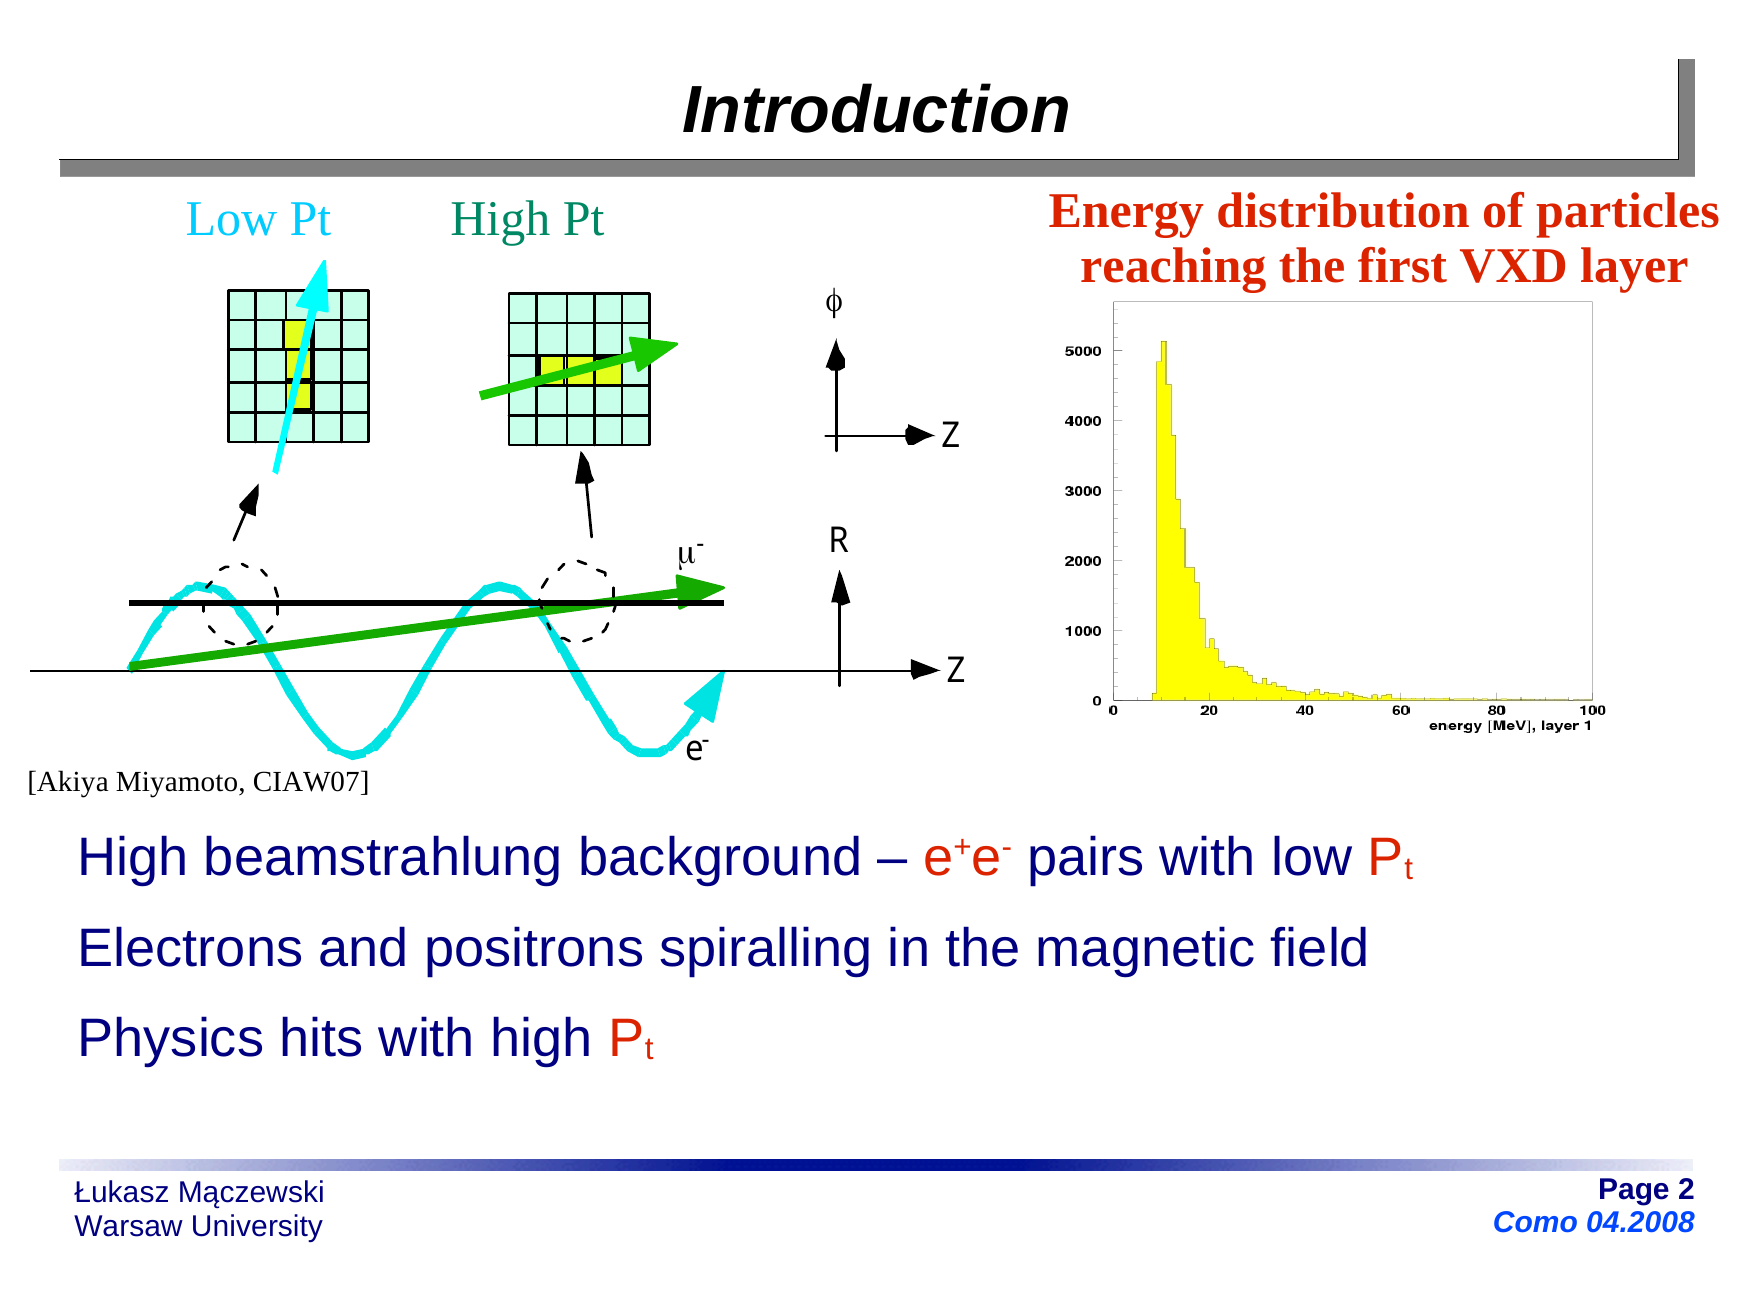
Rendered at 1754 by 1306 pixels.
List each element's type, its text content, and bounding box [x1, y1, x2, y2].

text_box High Pt [435, 183, 620, 255]
picture [1054, 294, 1653, 751]
text_box Low Pt [170, 183, 347, 255]
picture [59, 1159, 65, 1171]
list High beamstrahlung background – e+e- pairs with low Pt Electrons and positrons spiralling in the magnetic field Physics hits with high Pt [65, 826, 1689, 1250]
text_box Energy distribution of particles reaching the first VXD layer [1048, 183, 1718, 294]
picture [1689, 1159, 1693, 1171]
title Introduction [59, 47, 1695, 173]
text_box [Akiya Miyamoto, CIAW07] [5, 758, 392, 791]
picture [30, 260, 972, 769]
